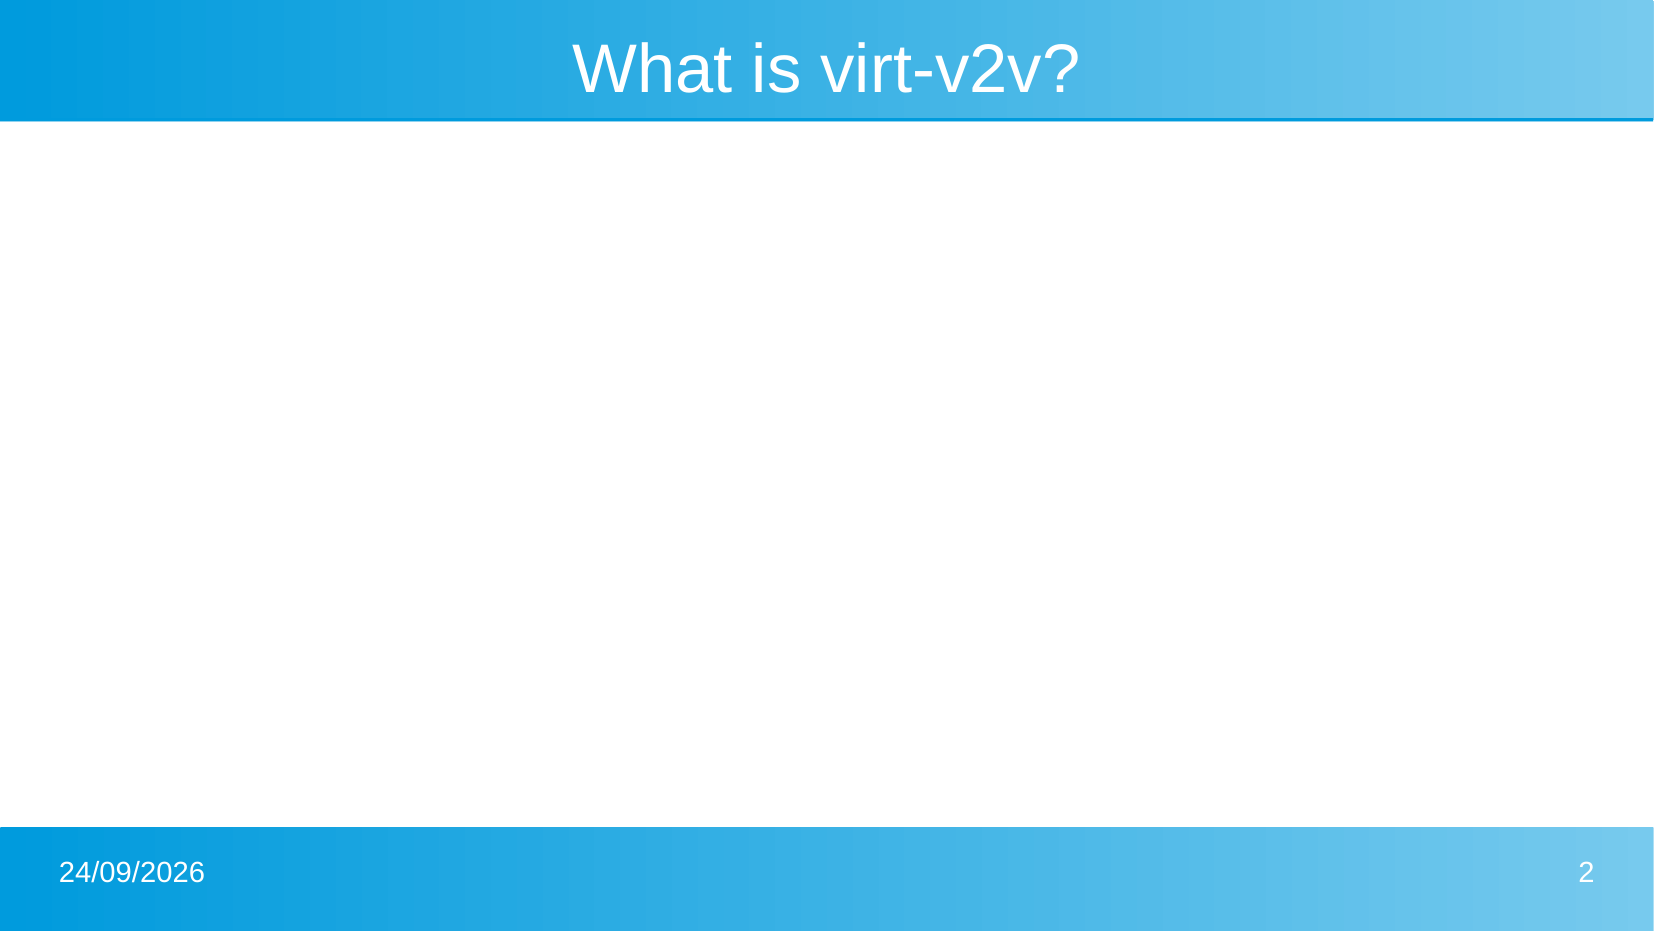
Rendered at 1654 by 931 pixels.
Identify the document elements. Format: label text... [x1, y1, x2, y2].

title What is virt-v2v? [59, 29, 1595, 108]
